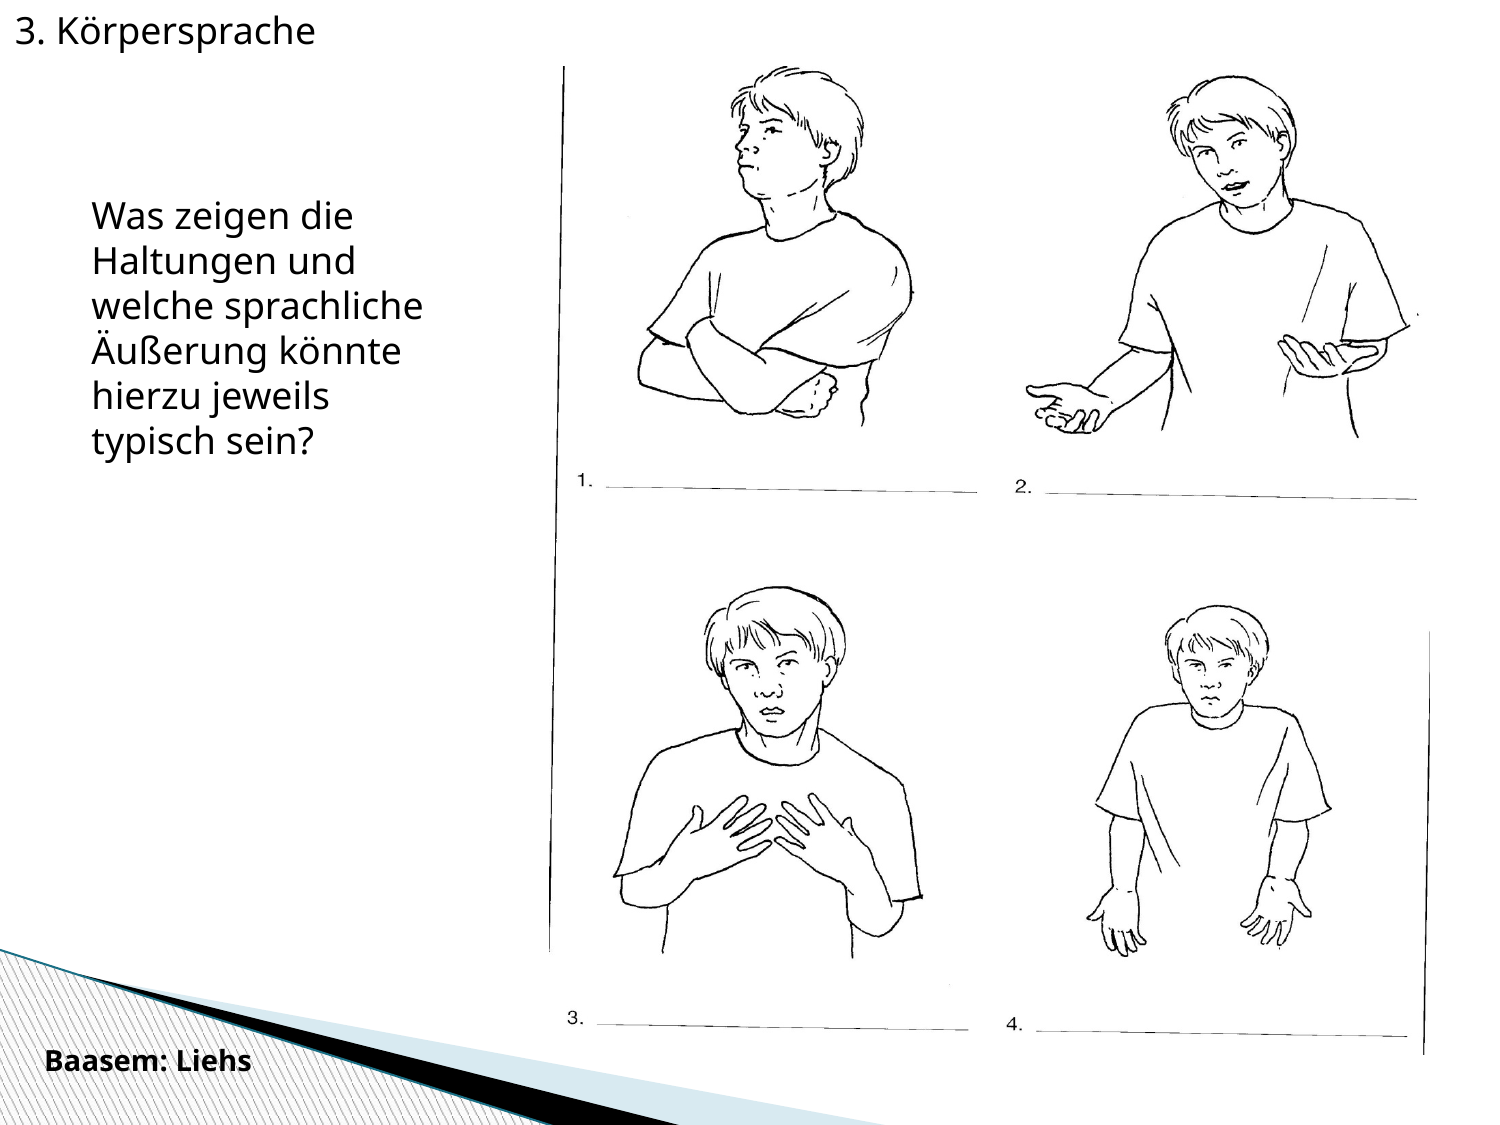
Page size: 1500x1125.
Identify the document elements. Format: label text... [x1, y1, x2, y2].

text_box Baasem: Liehs [29, 1034, 325, 1085]
text_box 3. Körpersprache [0, 0, 367, 60]
picture [0, 952, 543, 1125]
text_box Was zeigen die Haltungen und welche sprachliche Äußerung könnte hierzu jeweils typisch sein? [76, 184, 455, 470]
picture [549, 66, 1430, 1055]
